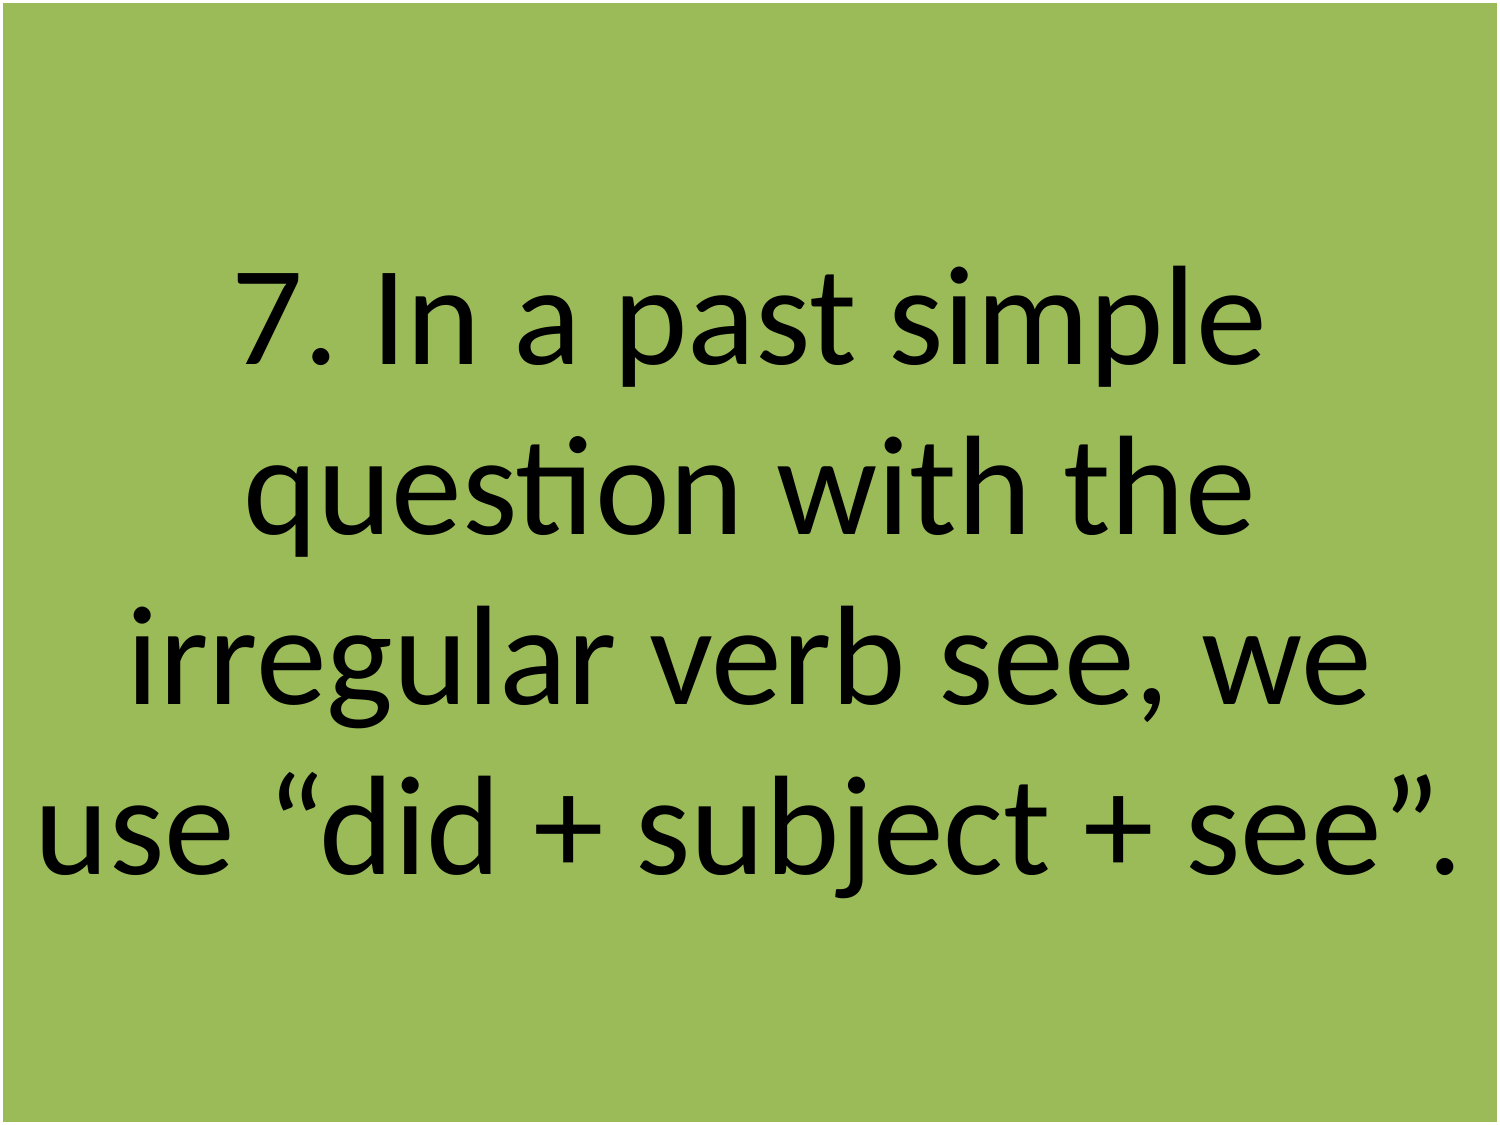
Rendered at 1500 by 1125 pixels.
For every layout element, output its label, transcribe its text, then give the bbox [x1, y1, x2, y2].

title 7. In a past simple question with the irregular verb see, we use “did + subject + see”. [0, 0, 1500, 1125]
